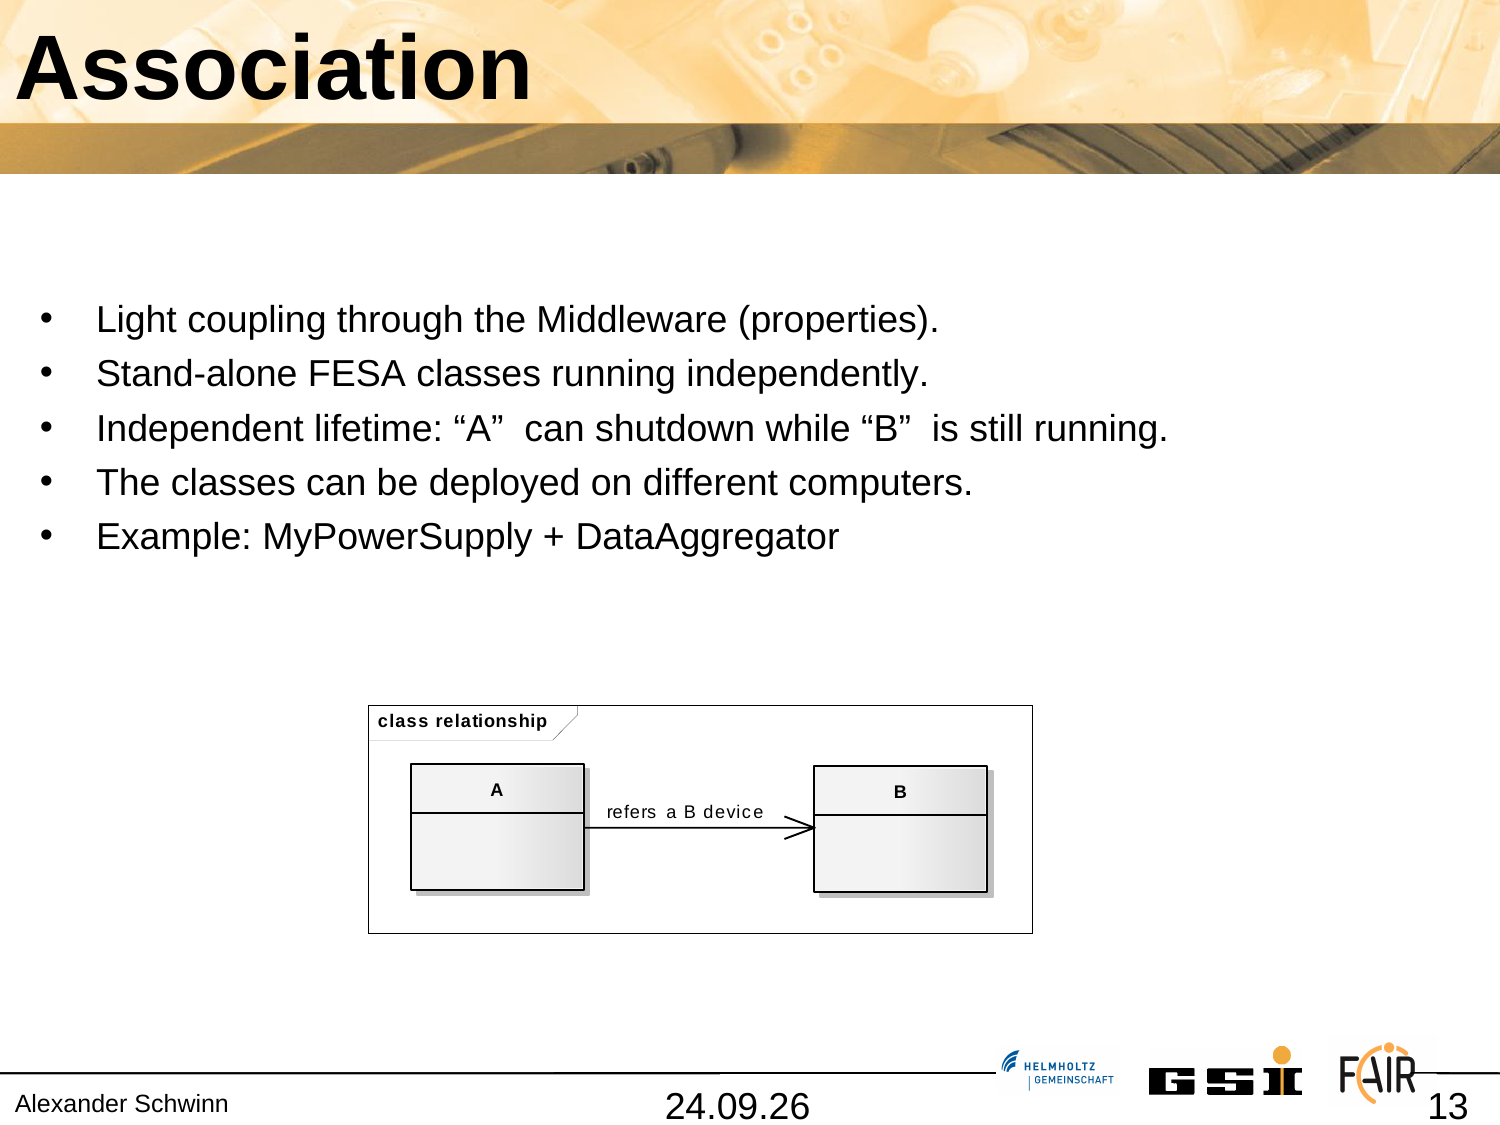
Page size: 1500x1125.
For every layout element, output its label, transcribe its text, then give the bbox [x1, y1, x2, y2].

picture [996, 1046, 1121, 1095]
list Light coupling through the Middleware (properties). Stand-alone FESA classes running independently. Independent lifetime: “A” can shutdown while “B” is still running. The classes can be deployed on different computers. Example: MyPowerSupply + DataAggregator [24, 287, 1438, 843]
picture [1328, 1034, 1439, 1106]
text_box Association [0, 0, 1500, 125]
picture [0, 125, 1500, 175]
picture [1149, 1046, 1302, 1095]
text_box [362, 699, 1038, 940]
